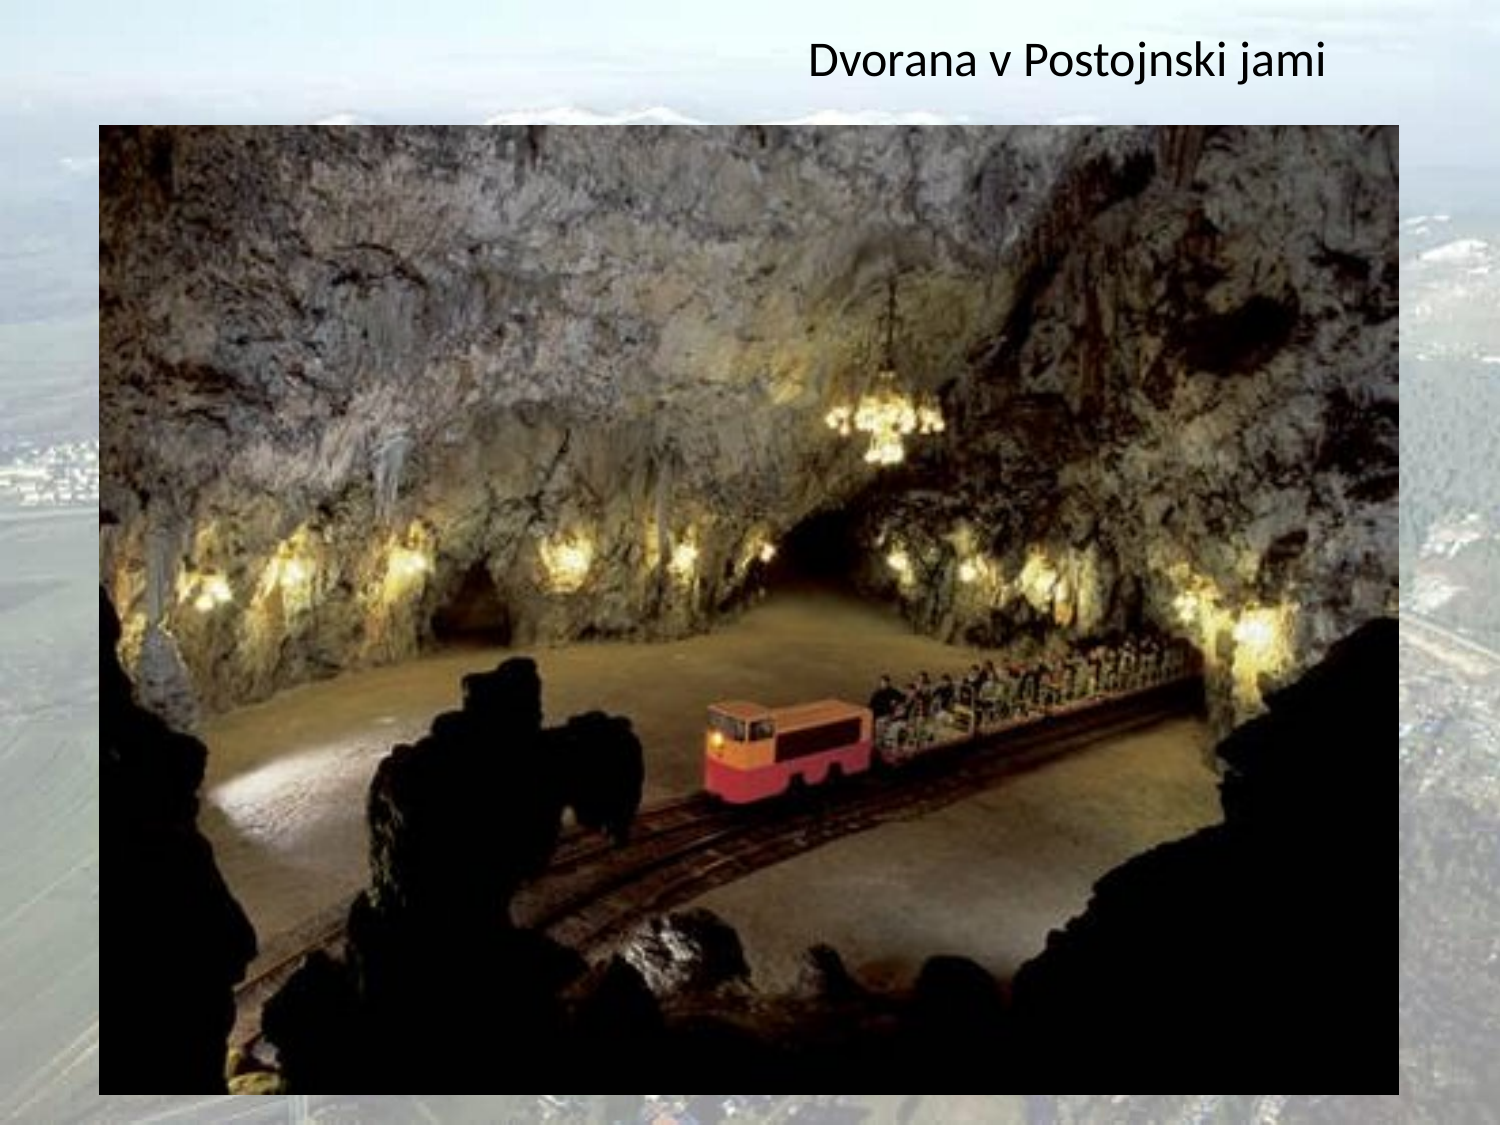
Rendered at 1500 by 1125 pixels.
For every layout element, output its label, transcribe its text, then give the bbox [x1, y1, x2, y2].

text_box Dvorana v Postojnski jami [748, 18, 1387, 94]
picture [0, 0, 1500, 1125]
